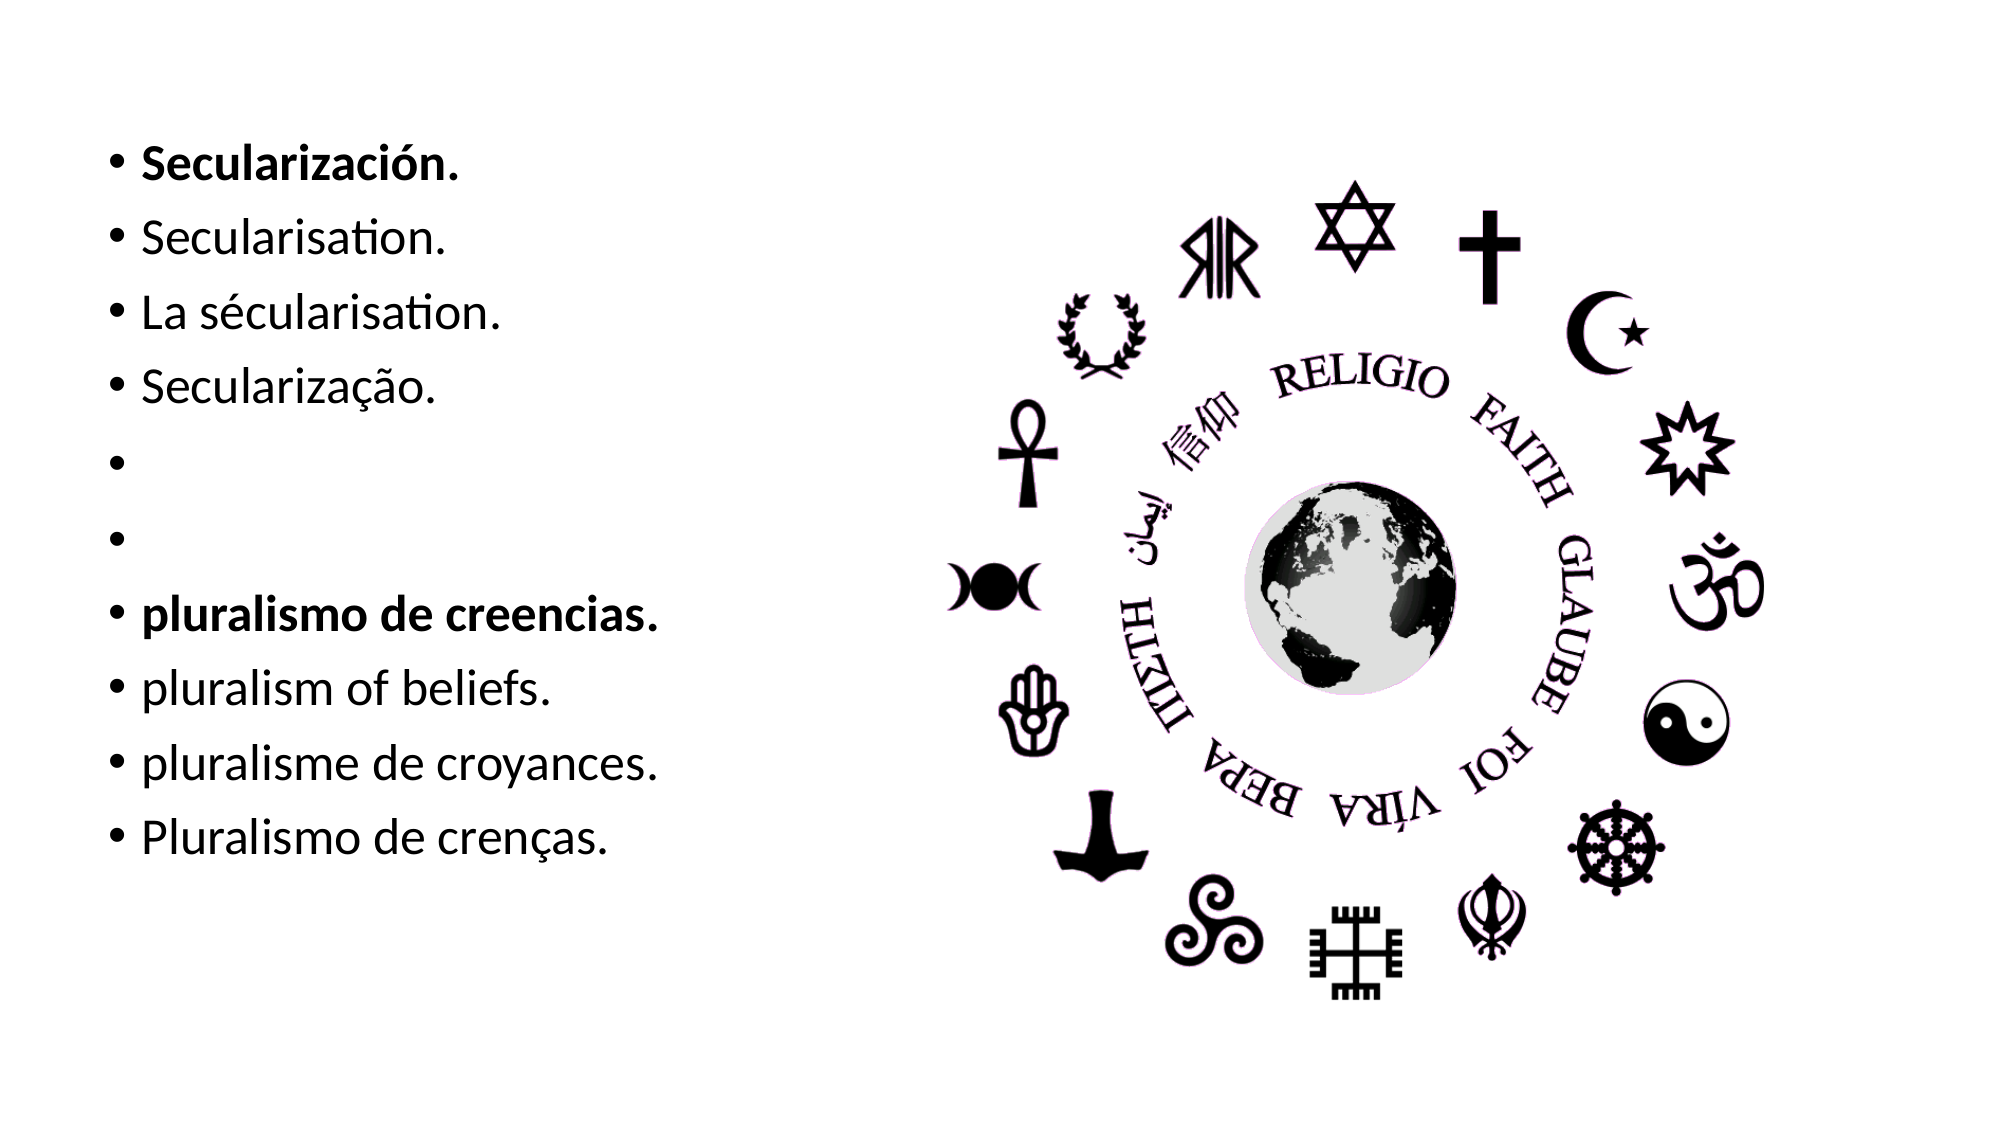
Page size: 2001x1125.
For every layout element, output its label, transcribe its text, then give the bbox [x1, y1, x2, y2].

picture [934, 167, 1780, 1013]
list Secularización. Secularisation. La sécularisation. Secularização. pluralismo de creencias. pluralism of beliefs. pluralisme de croyances. Pluralismo de crenças. [93, 128, 1819, 875]
